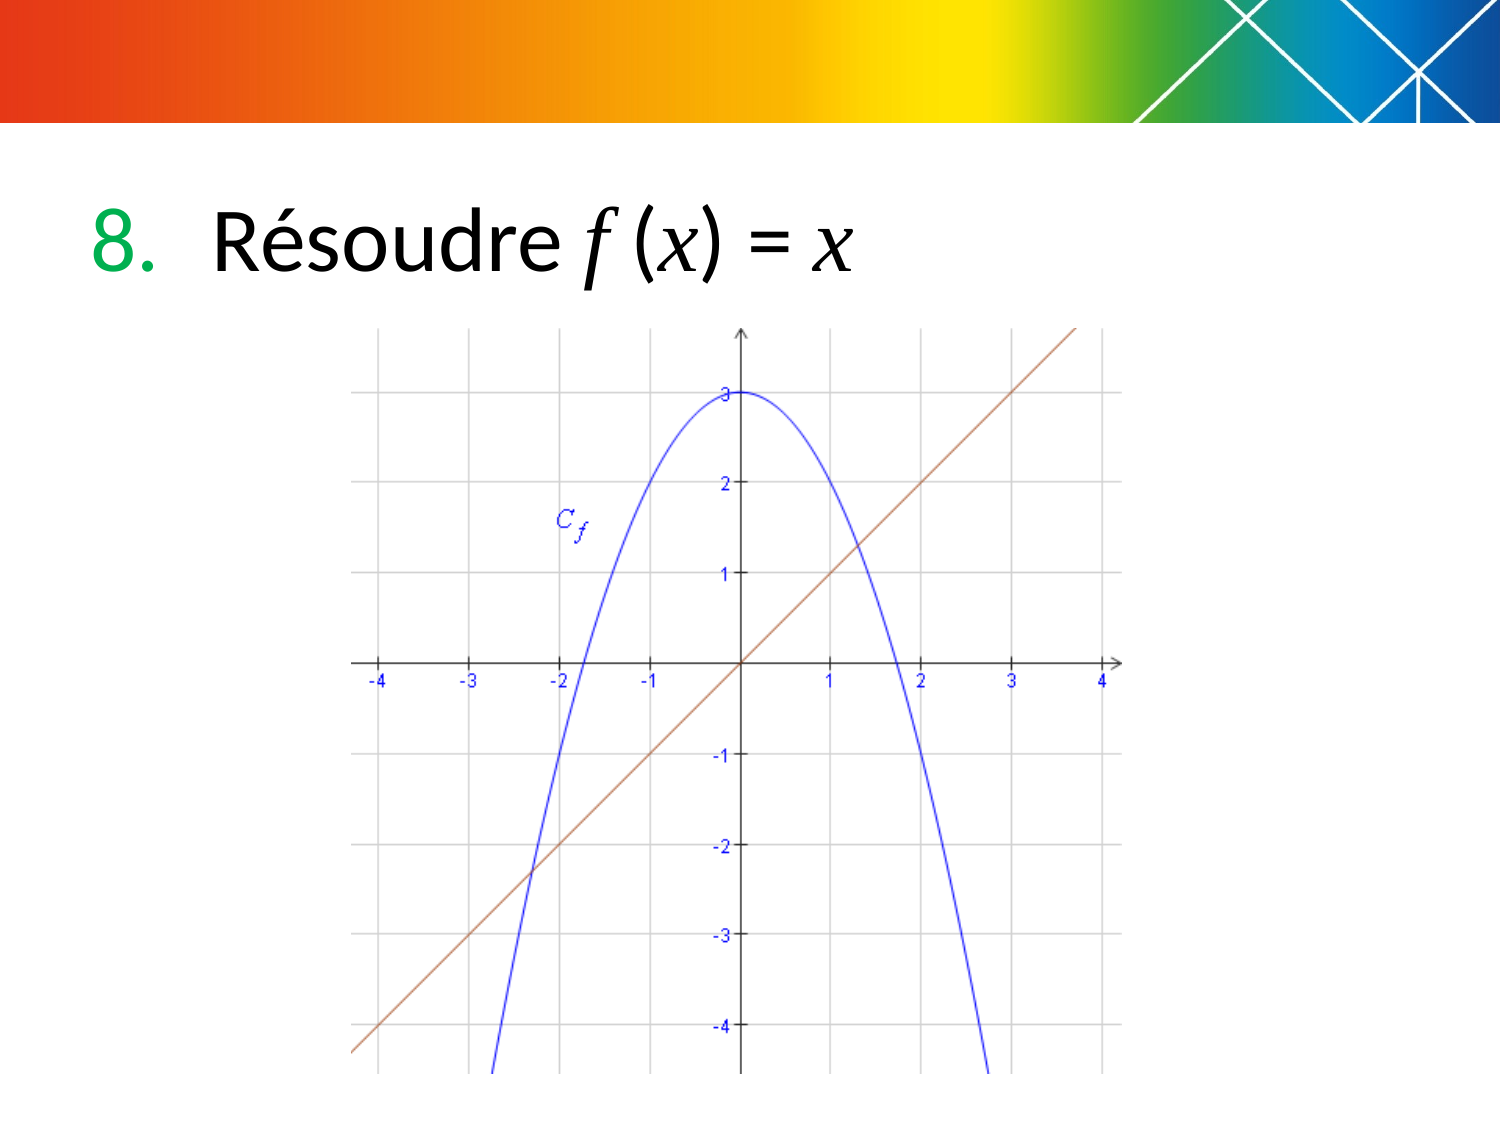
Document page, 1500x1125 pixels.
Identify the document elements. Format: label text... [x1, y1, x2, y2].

picture [1340, 0, 1500, 123]
picture [351, 328, 1122, 1074]
title Résoudre f (x) = x [75, 163, 1426, 305]
picture [0, 0, 1359, 123]
